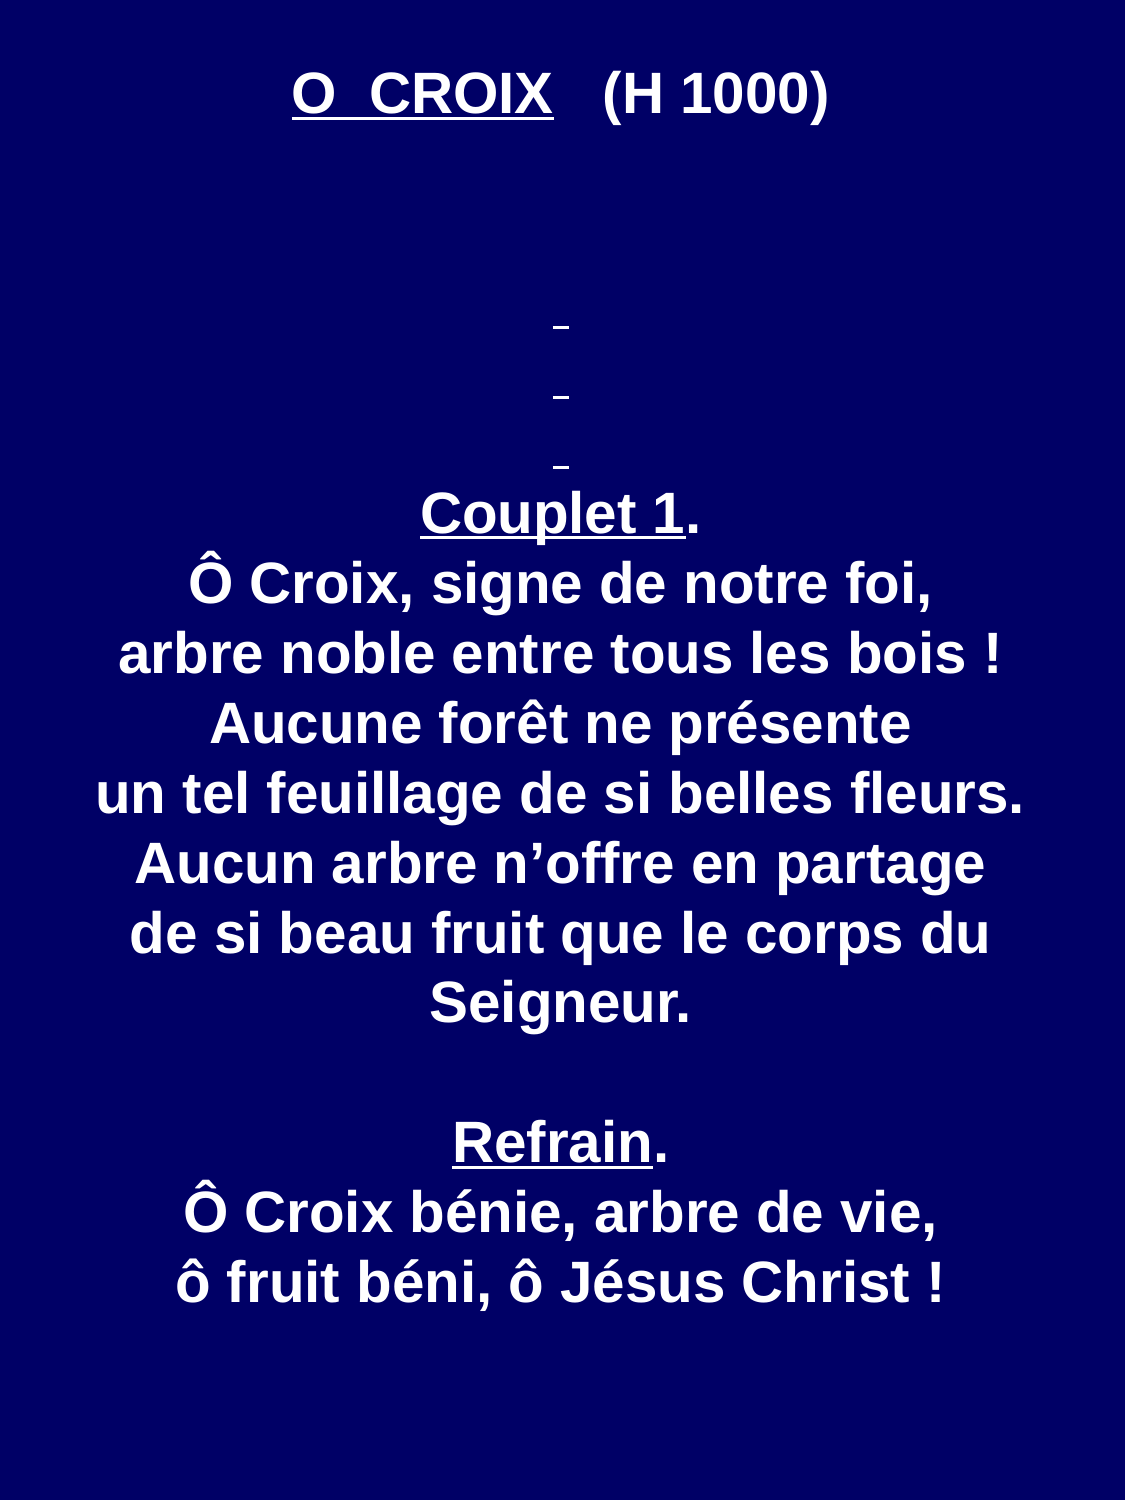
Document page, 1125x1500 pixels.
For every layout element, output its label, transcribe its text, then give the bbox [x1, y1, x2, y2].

text_box O CROIX (H 1000) Couplet 1. Ô Croix, signe de notre foi, arbre noble entre tous les bois ! Aucune forêt ne présente un tel feuillage de si belles fleurs. Aucun arbre n’offre en partage de si beau fruit que le corps du Seigneur. Refrain. Ô Croix bénie, arbre de vie, ô fruit béni, ô Jésus Christ ! [11, 47, 1111, 1322]
